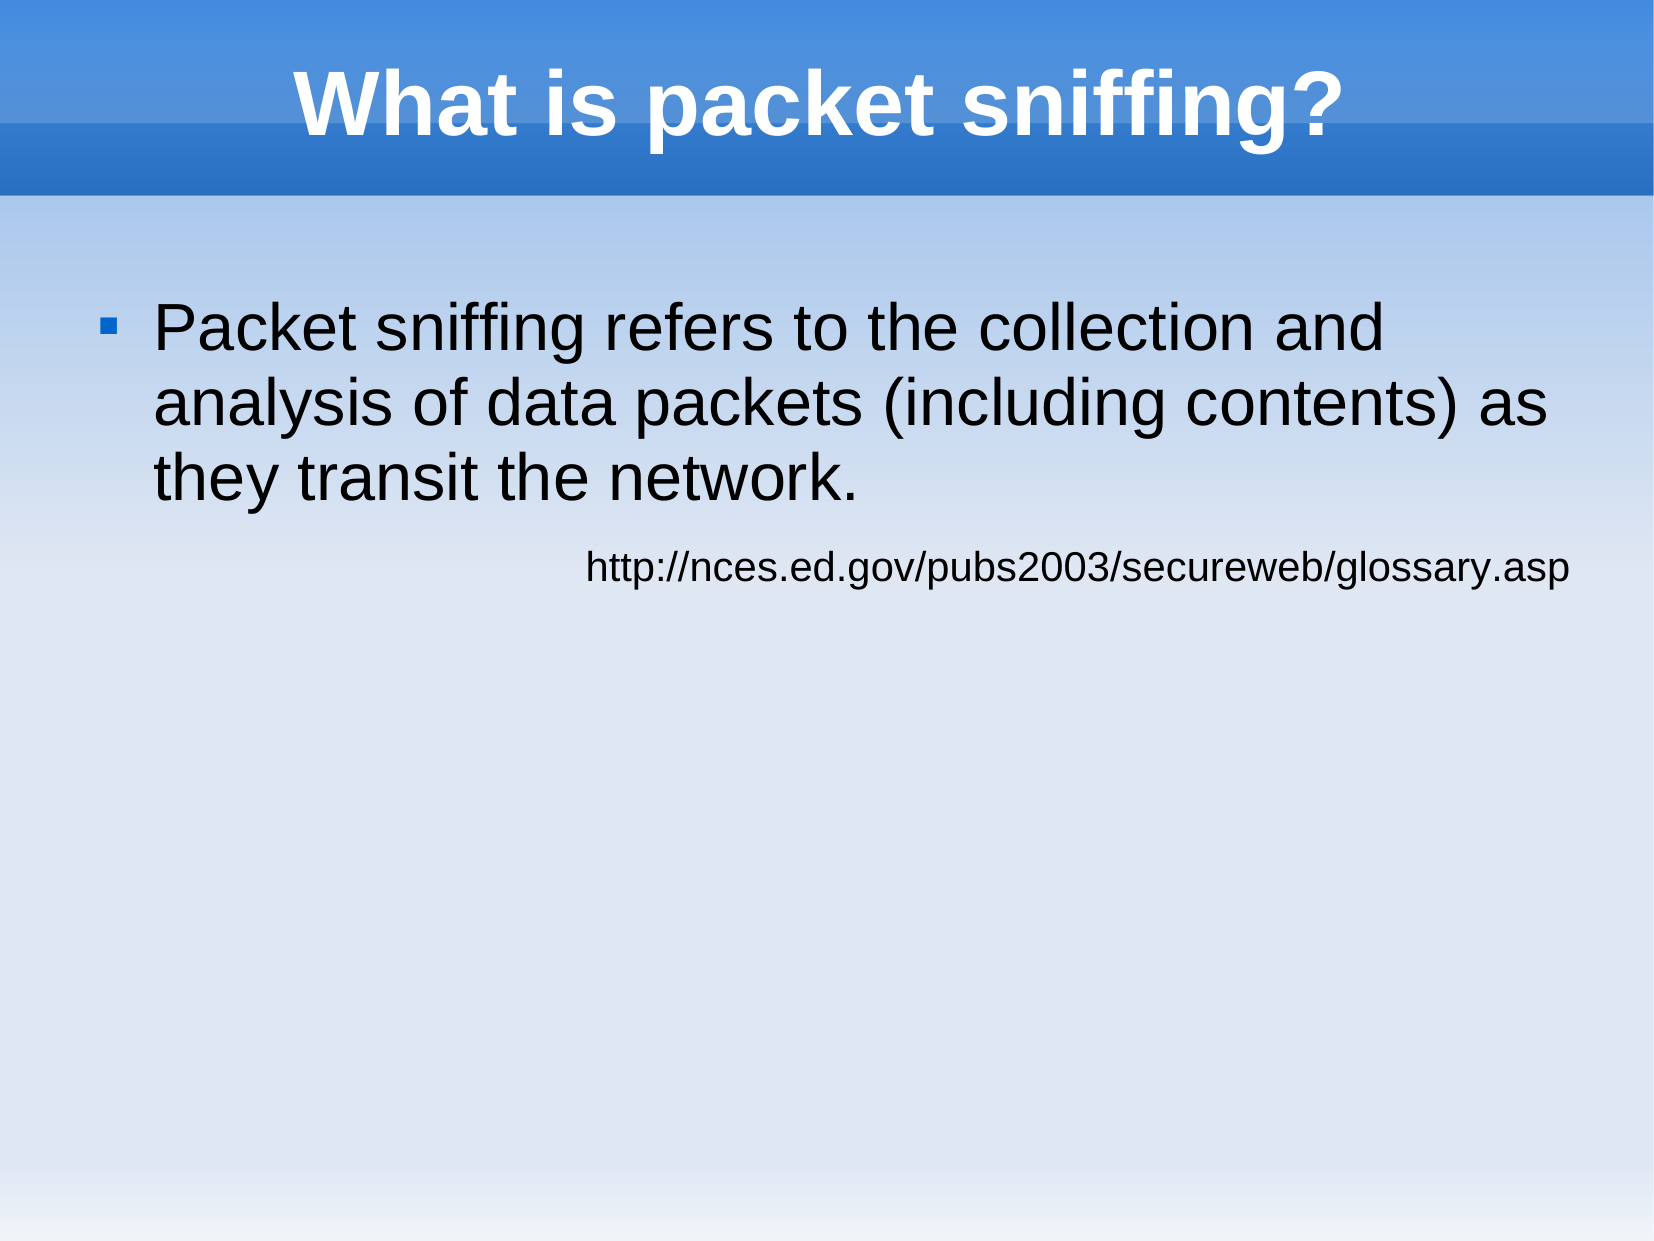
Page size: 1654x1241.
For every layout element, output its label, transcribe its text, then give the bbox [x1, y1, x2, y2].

picture [0, 0, 1654, 1241]
title What is packet sniffing? [76, 7, 1565, 200]
list Packet sniffing refers to the collection and analysis of data packets (including contents) as they transit the network. http://nces.ed.gov/pubs2003/secureweb/glossary.asp [82, 290, 1571, 1094]
